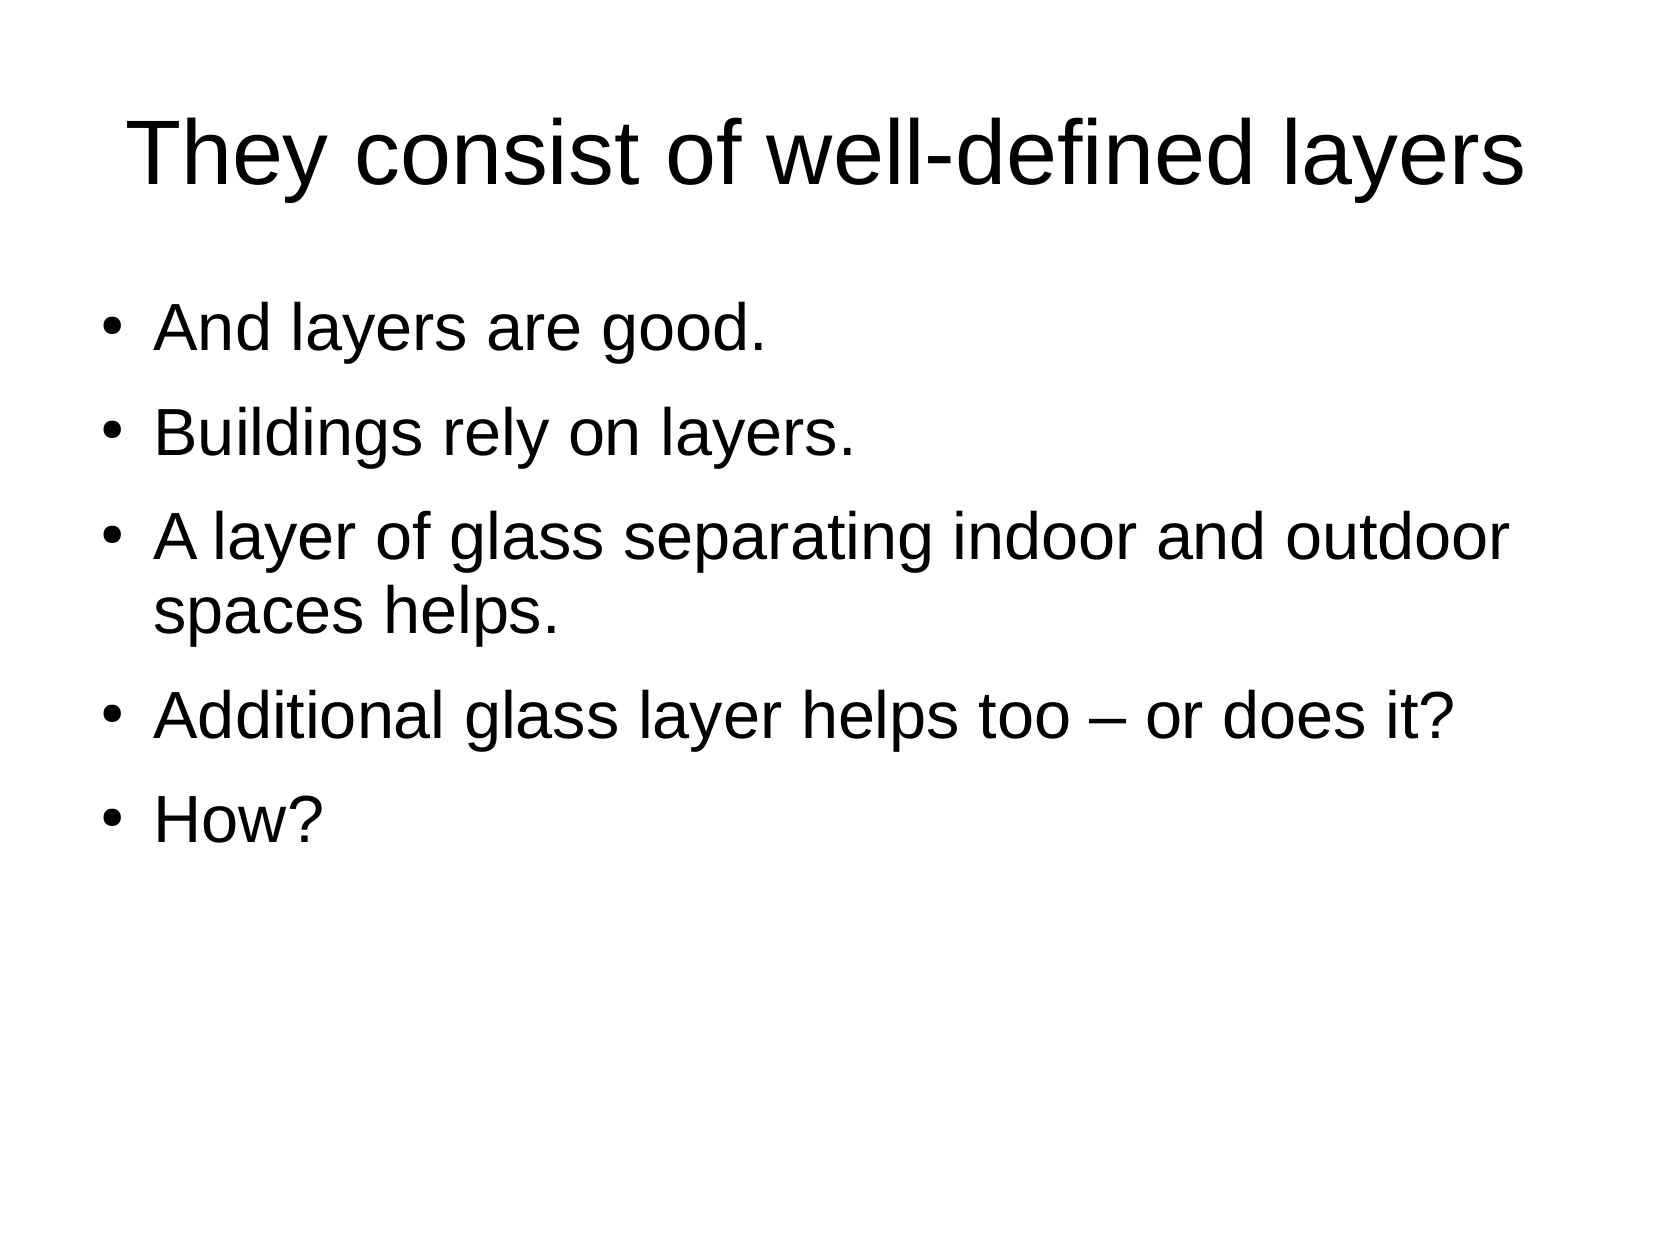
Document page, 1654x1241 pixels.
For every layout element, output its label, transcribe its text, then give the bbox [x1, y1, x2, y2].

list And layers are good. Buildings rely on layers. A layer of glass separating indoor and outdoor spaces helps. Additional glass layer helps too – or does it? How? [82, 290, 1571, 1109]
title They consist of well-defined layers [82, 49, 1571, 257]
